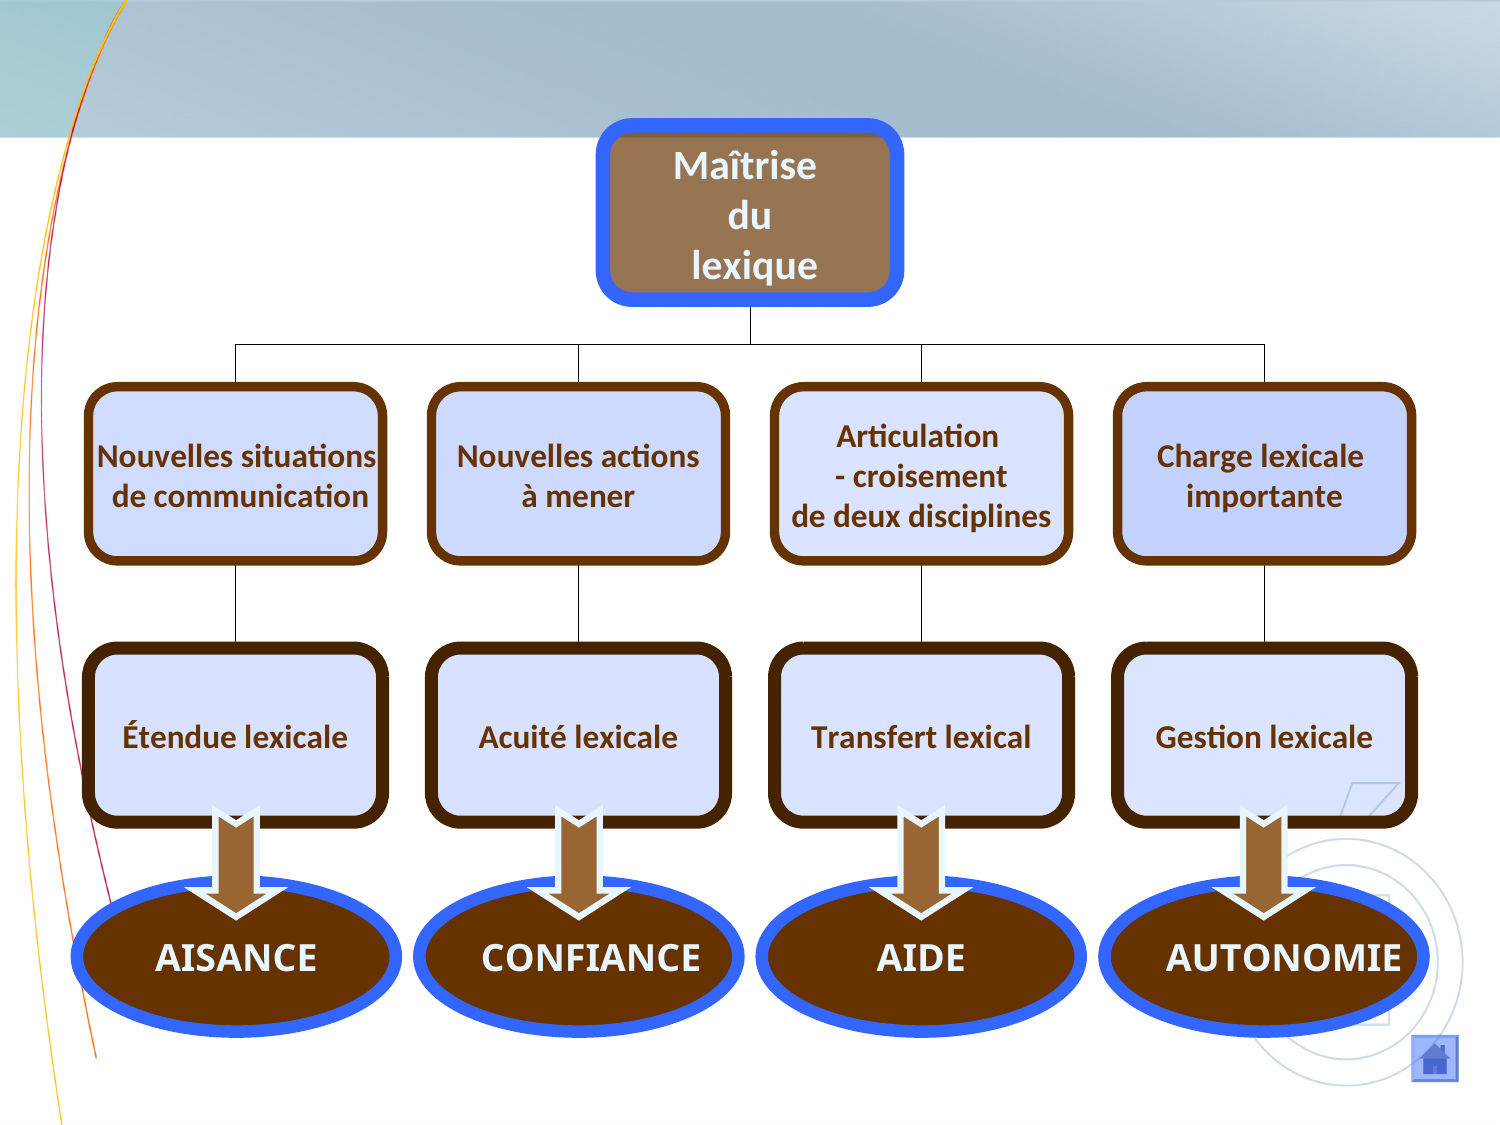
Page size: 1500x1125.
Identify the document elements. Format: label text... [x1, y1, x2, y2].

picture [0, 0, 1500, 1125]
text_box Nouvelles situations de communication [88, 386, 383, 561]
text_box [194, 810, 278, 917]
text_box [537, 810, 621, 917]
text_box Nouvelles actions à mener [431, 386, 726, 561]
text_box AIDE [761, 882, 1081, 1032]
text_box Articulation - croisement de deux disciplines [774, 386, 1069, 561]
text_box [1222, 810, 1306, 917]
text_box Transfert lexical [774, 648, 1069, 823]
text_box [1412, 1034, 1459, 1083]
text_box AISANCE [76, 882, 396, 1032]
text_box Maîtrise du lexique [602, 125, 898, 300]
text_box Étendue lexicale [88, 648, 383, 823]
text_box CONFIANCE [419, 882, 739, 1032]
text_box [879, 810, 963, 917]
text_box Acuité lexicale [431, 648, 726, 823]
text_box Charge lexicale importante [1117, 386, 1412, 561]
text_box AUTONOMIE [1104, 882, 1424, 1032]
text_box Gestion lexicale [1117, 648, 1412, 823]
